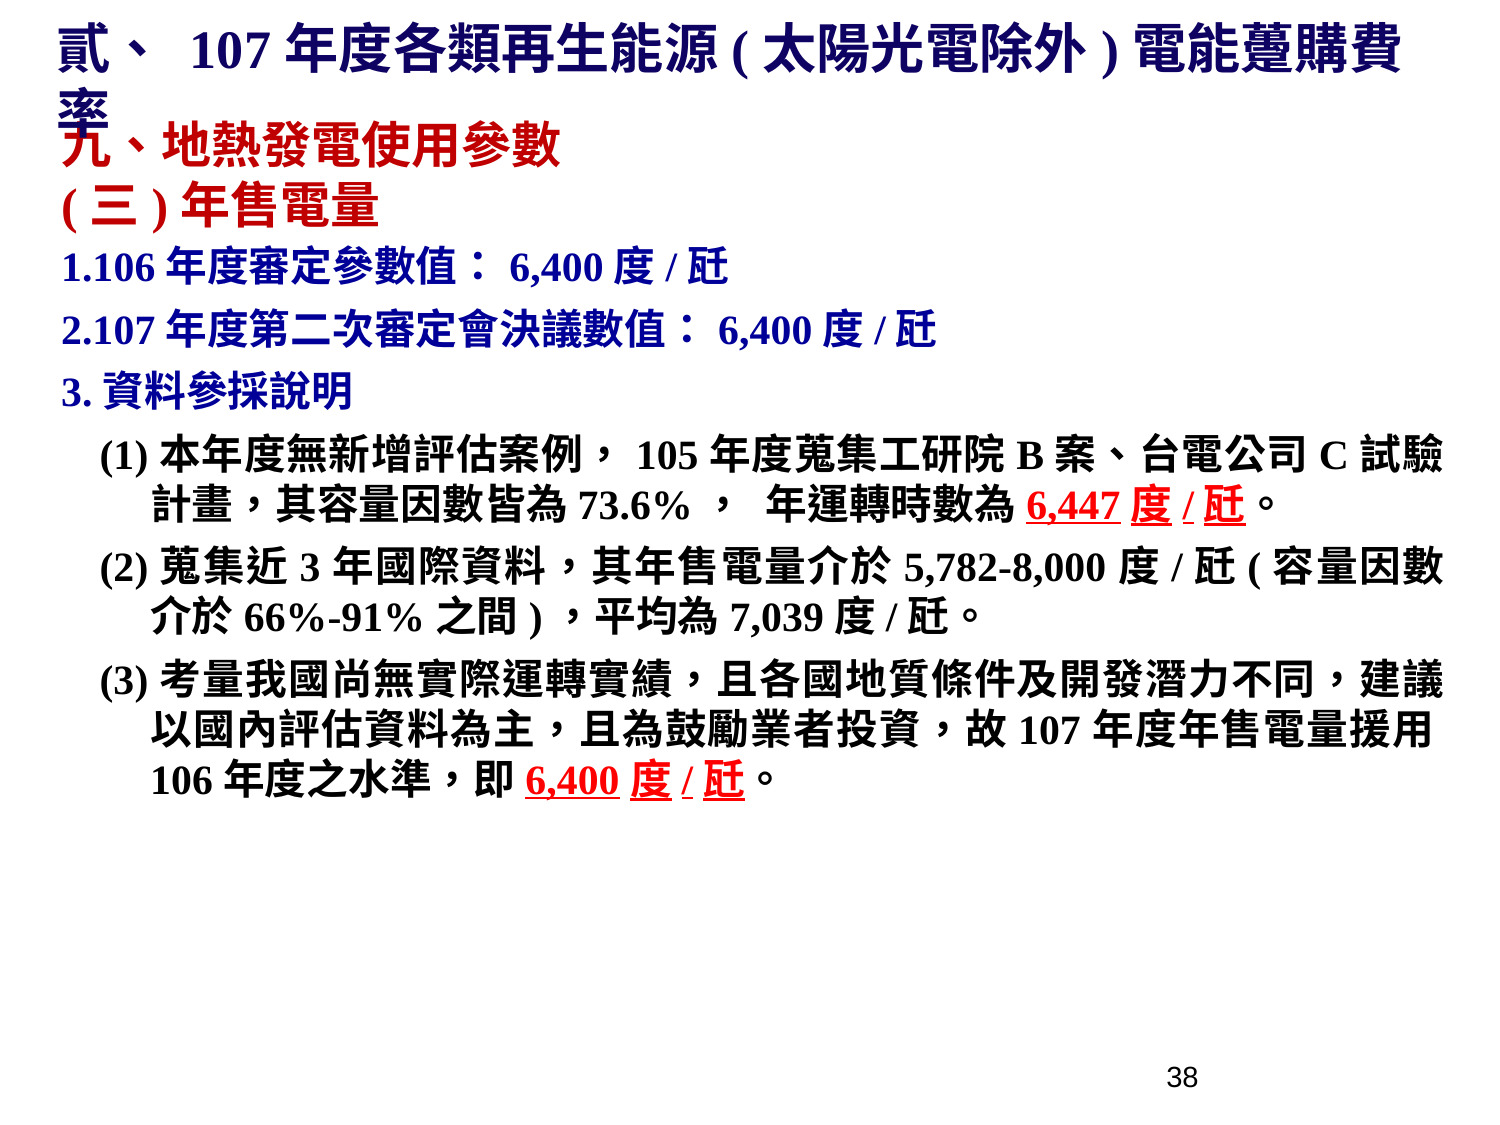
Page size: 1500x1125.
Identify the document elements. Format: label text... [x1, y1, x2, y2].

text_box <編號> [1151, 1051, 1500, 1125]
text_box 九、地熱發電使用參數 (三)年售電量 1.106年度審定參數值：6,400度/瓩 2.107年度第二次審定會決議數值：6,400度/瓩 3.資料參採說明 (1)本年度無新增評估案例，105年度蒐集工研院B案、台電公司C試驗計畫，其容量因數皆為73.6%， 年運轉時數為6,447度/瓩。 (2)蒐集近3年國際資料，其年售電量介於5,782-8,000度/瓩(容量因數介於66%-91%之間)，平均為7,039度/瓩。 (3)考量我國尚無實際運轉實績，且各國地質條件及開發潛力不同，建議以國內評估資料為主，且為鼓勵業者投資，故107年度年售電量援用106年度之水準，即6,400度/瓩。 [46, 106, 1459, 811]
text_box 貳、 107年度各類再生能源(太陽光電除外)電能躉購費率 [41, 7, 1459, 90]
